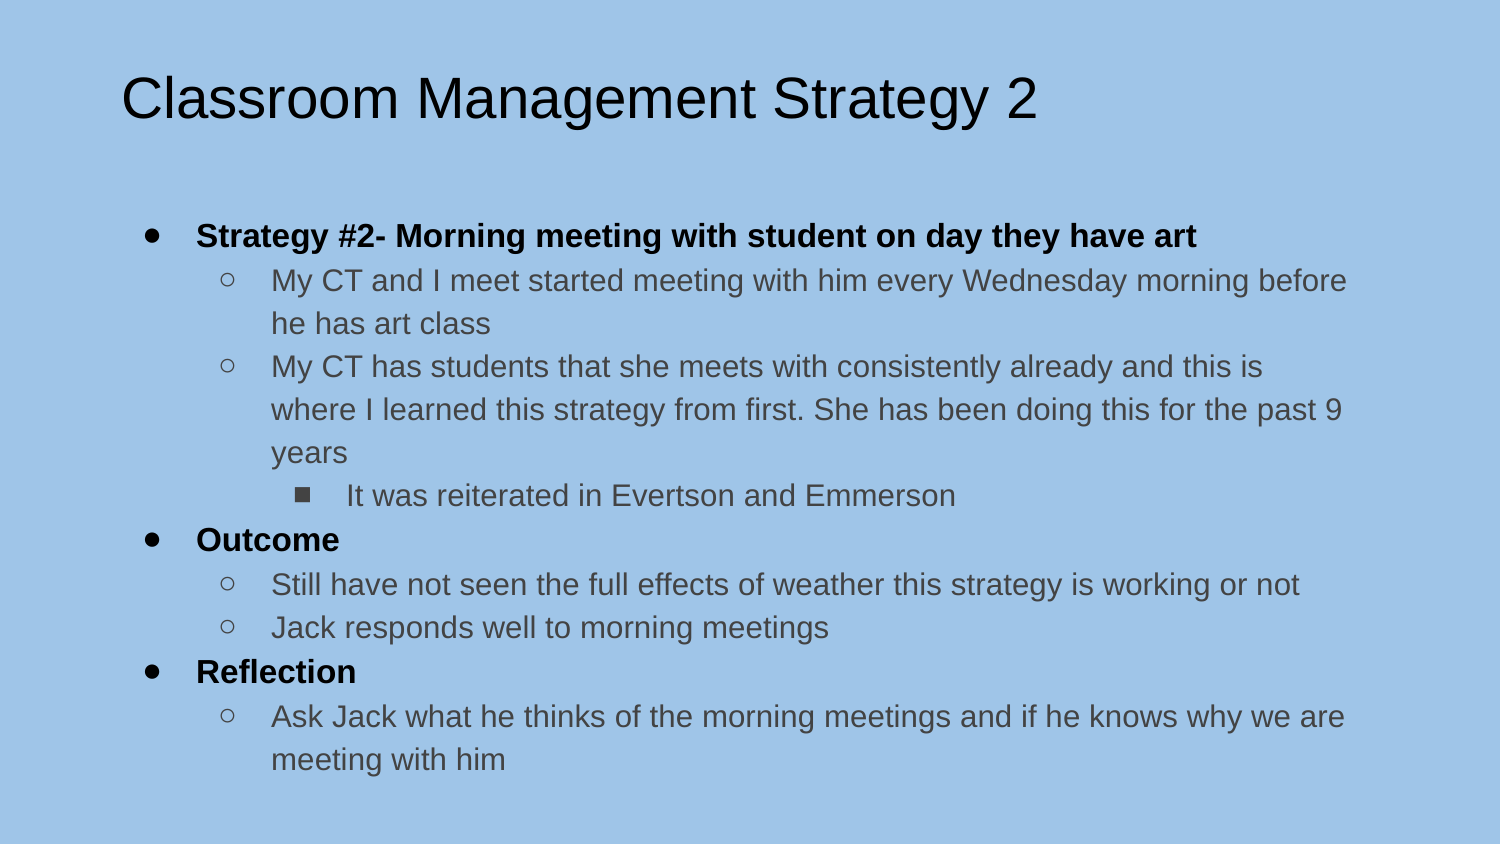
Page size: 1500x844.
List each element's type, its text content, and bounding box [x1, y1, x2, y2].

title Classroom Management Strategy 2 [106, 44, 1368, 133]
list Strategy #2- Morning meeting with student on day they have art My CT and I meet started meeting with him every Wednesday morning before he has art class My CT has students that she meets with consistently already and this is where I learned this strategy from first. She has been doing this for the past 9 years It was reiterated in Evertson and Emmerson Outcome Still have not seen the full effects of weather this strategy is working or not Jack responds well to morning meetings Reflection Ask Jack what he thinks of the morning meetings and if he knows why we are meeting with him [106, 193, 1368, 812]
